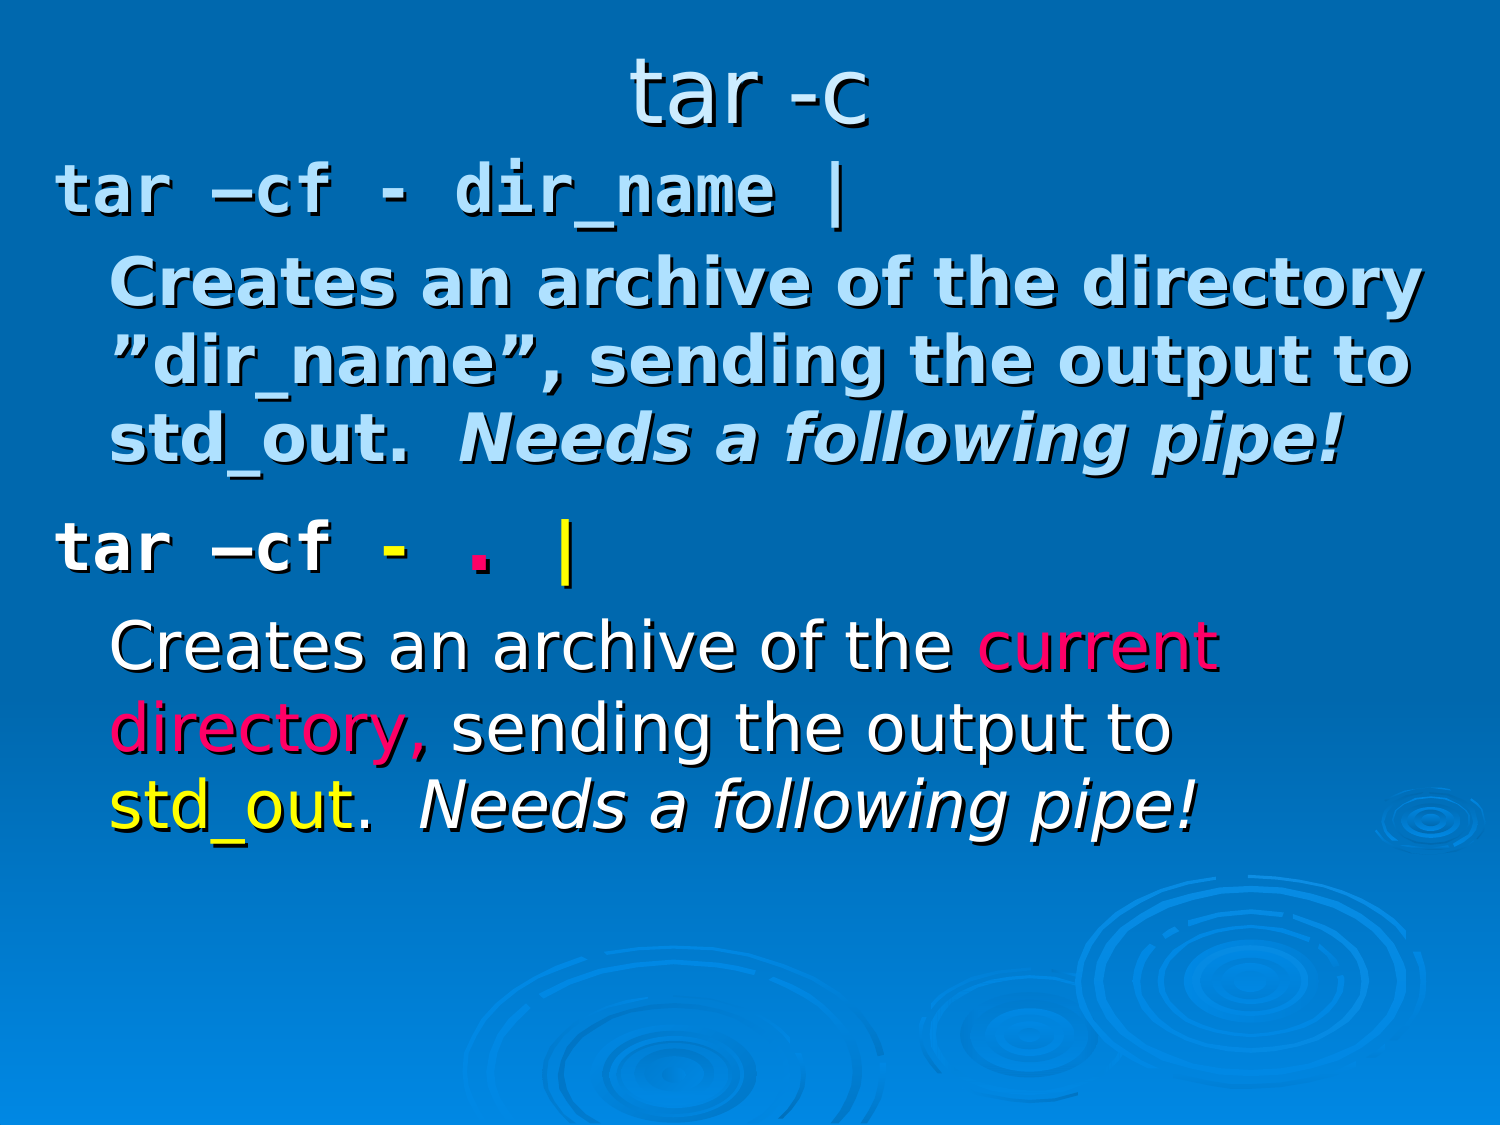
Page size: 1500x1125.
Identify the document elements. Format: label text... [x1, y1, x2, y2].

list tar –cf - dir_name | Creates an archive of the directory ”dir_name”, sending the output to std_out. Needs a following pipe! tar –cf - . | Creates an archive of the current directory, sending the output to std_out. Needs a following pipe! [37, 149, 1476, 1034]
title tar -c [75, 32, 1426, 149]
